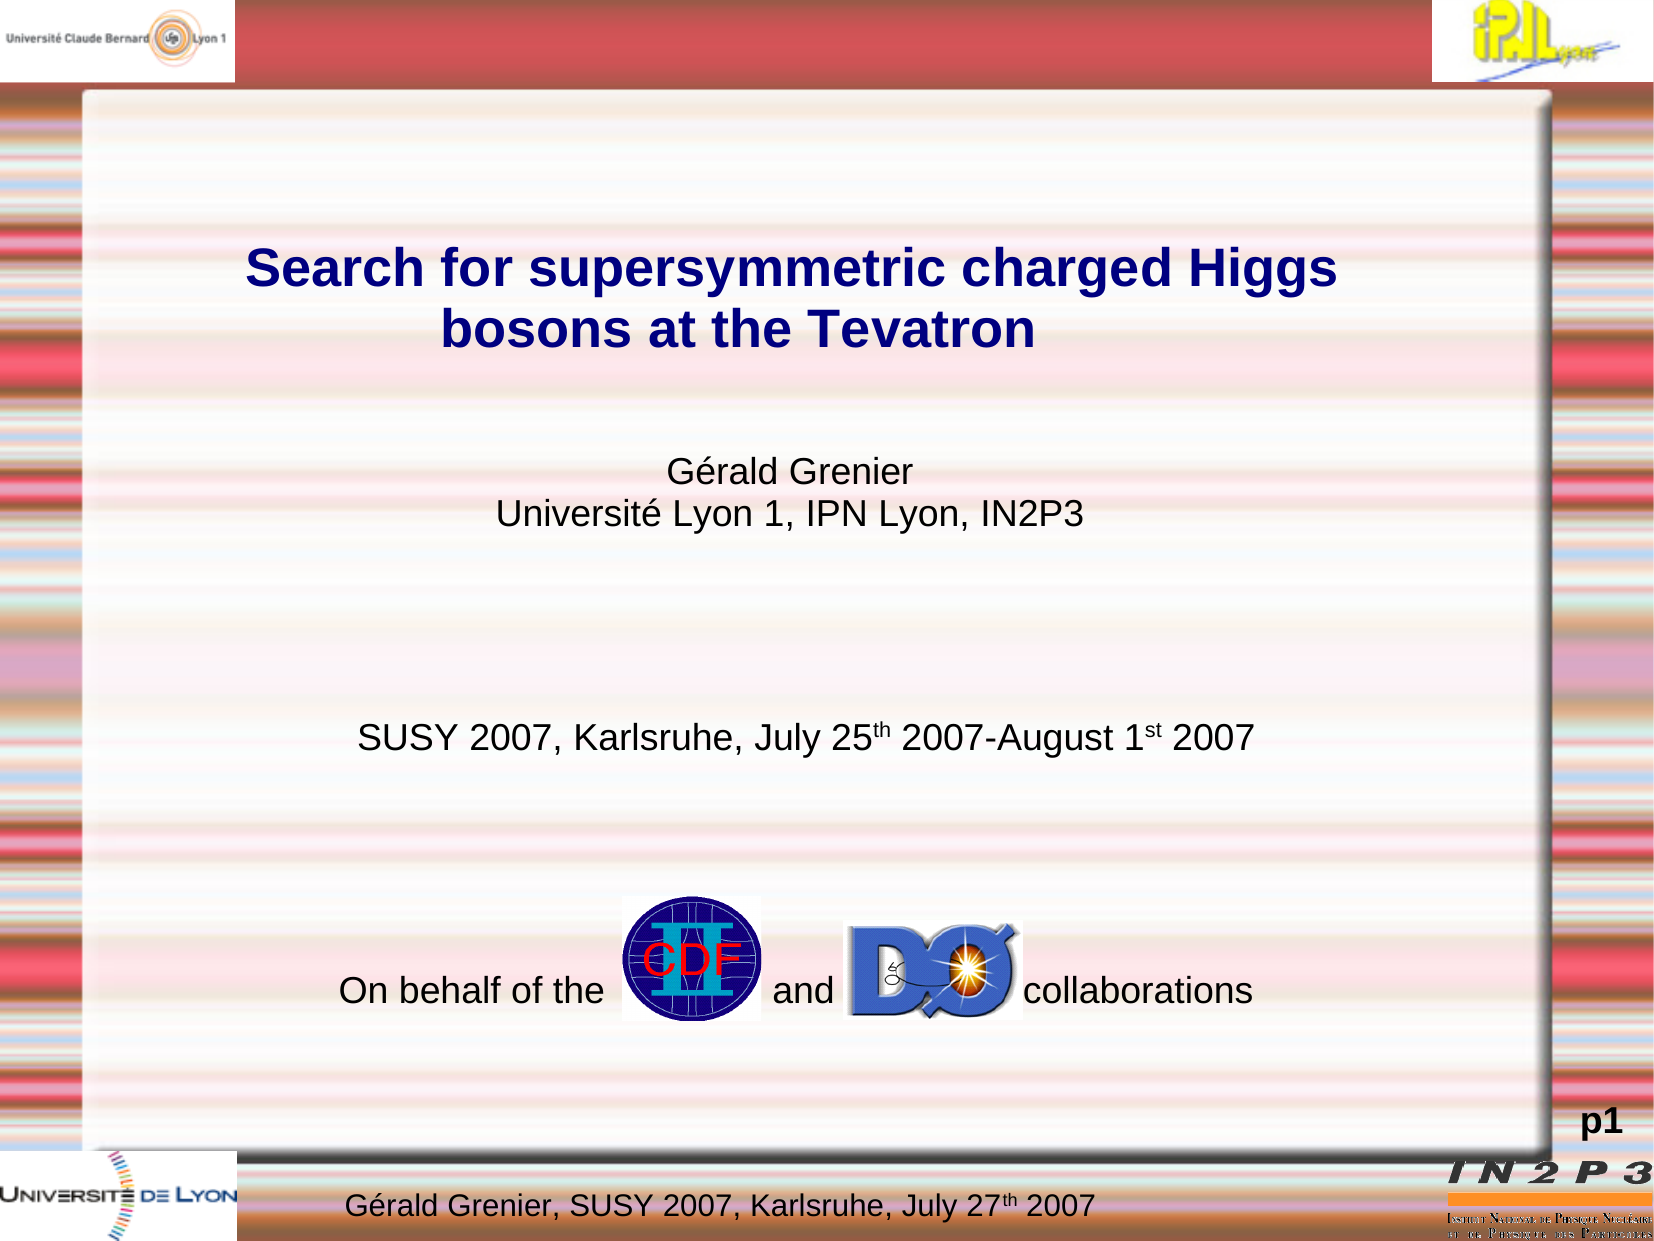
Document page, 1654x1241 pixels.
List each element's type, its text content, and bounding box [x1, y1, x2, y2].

text_box Gérald Grenier Université Lyon 1, IPN Lyon, IN2P3 [480, 442, 1099, 542]
text_box On behalf of the and collaborations [1023, 962, 1270, 1020]
text_box On behalf of the and collaborations [762, 962, 843, 1020]
text_box On behalf of the and collaborations [323, 962, 620, 1020]
text_box Search for supersymmetric charged Higgs bosons at the Tevatron [230, 230, 1370, 370]
picture [0, 0, 1654, 1241]
text_box SUSY 2007, Karlsruhe, July 25th 2007-August 1st 2007 [342, 708, 1270, 768]
